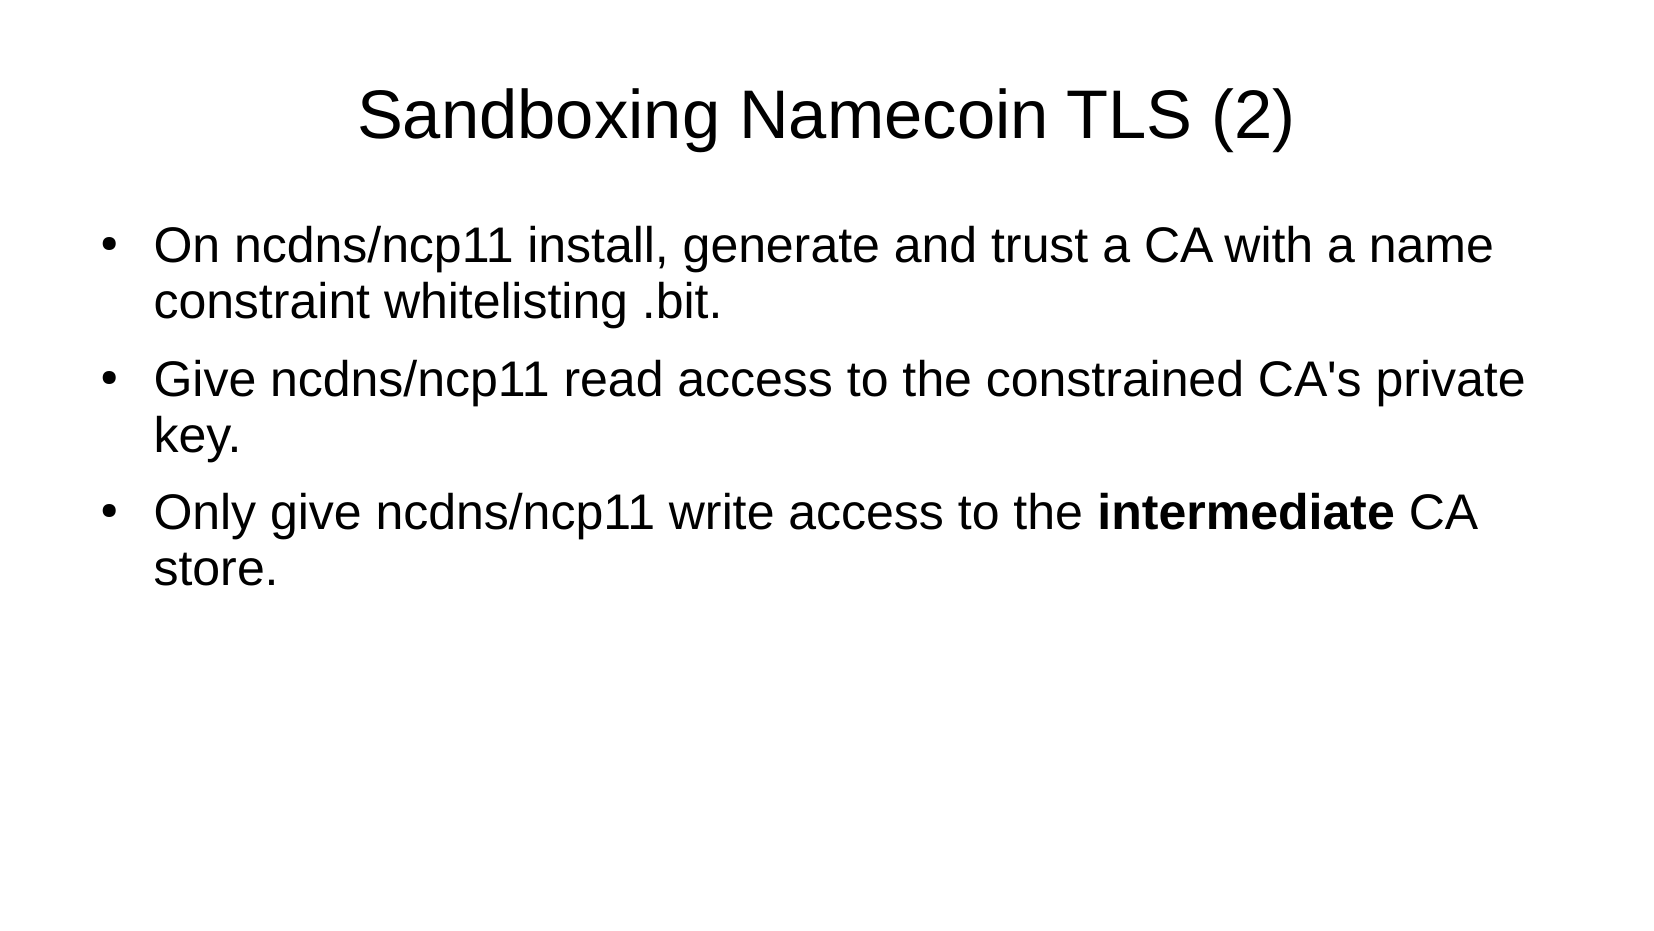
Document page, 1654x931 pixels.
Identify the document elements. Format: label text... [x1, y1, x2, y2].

list On ncdns/ncp11 install, generate and trust a CA with a name constraint whitelisting .bit. Give ncdns/ncp11 read access to the constrained CA's private key. Only give ncdns/ncp11 write access to the intermediate CA store. [82, 217, 1571, 757]
title Sandboxing Namecoin TLS (2) [82, 37, 1571, 193]
